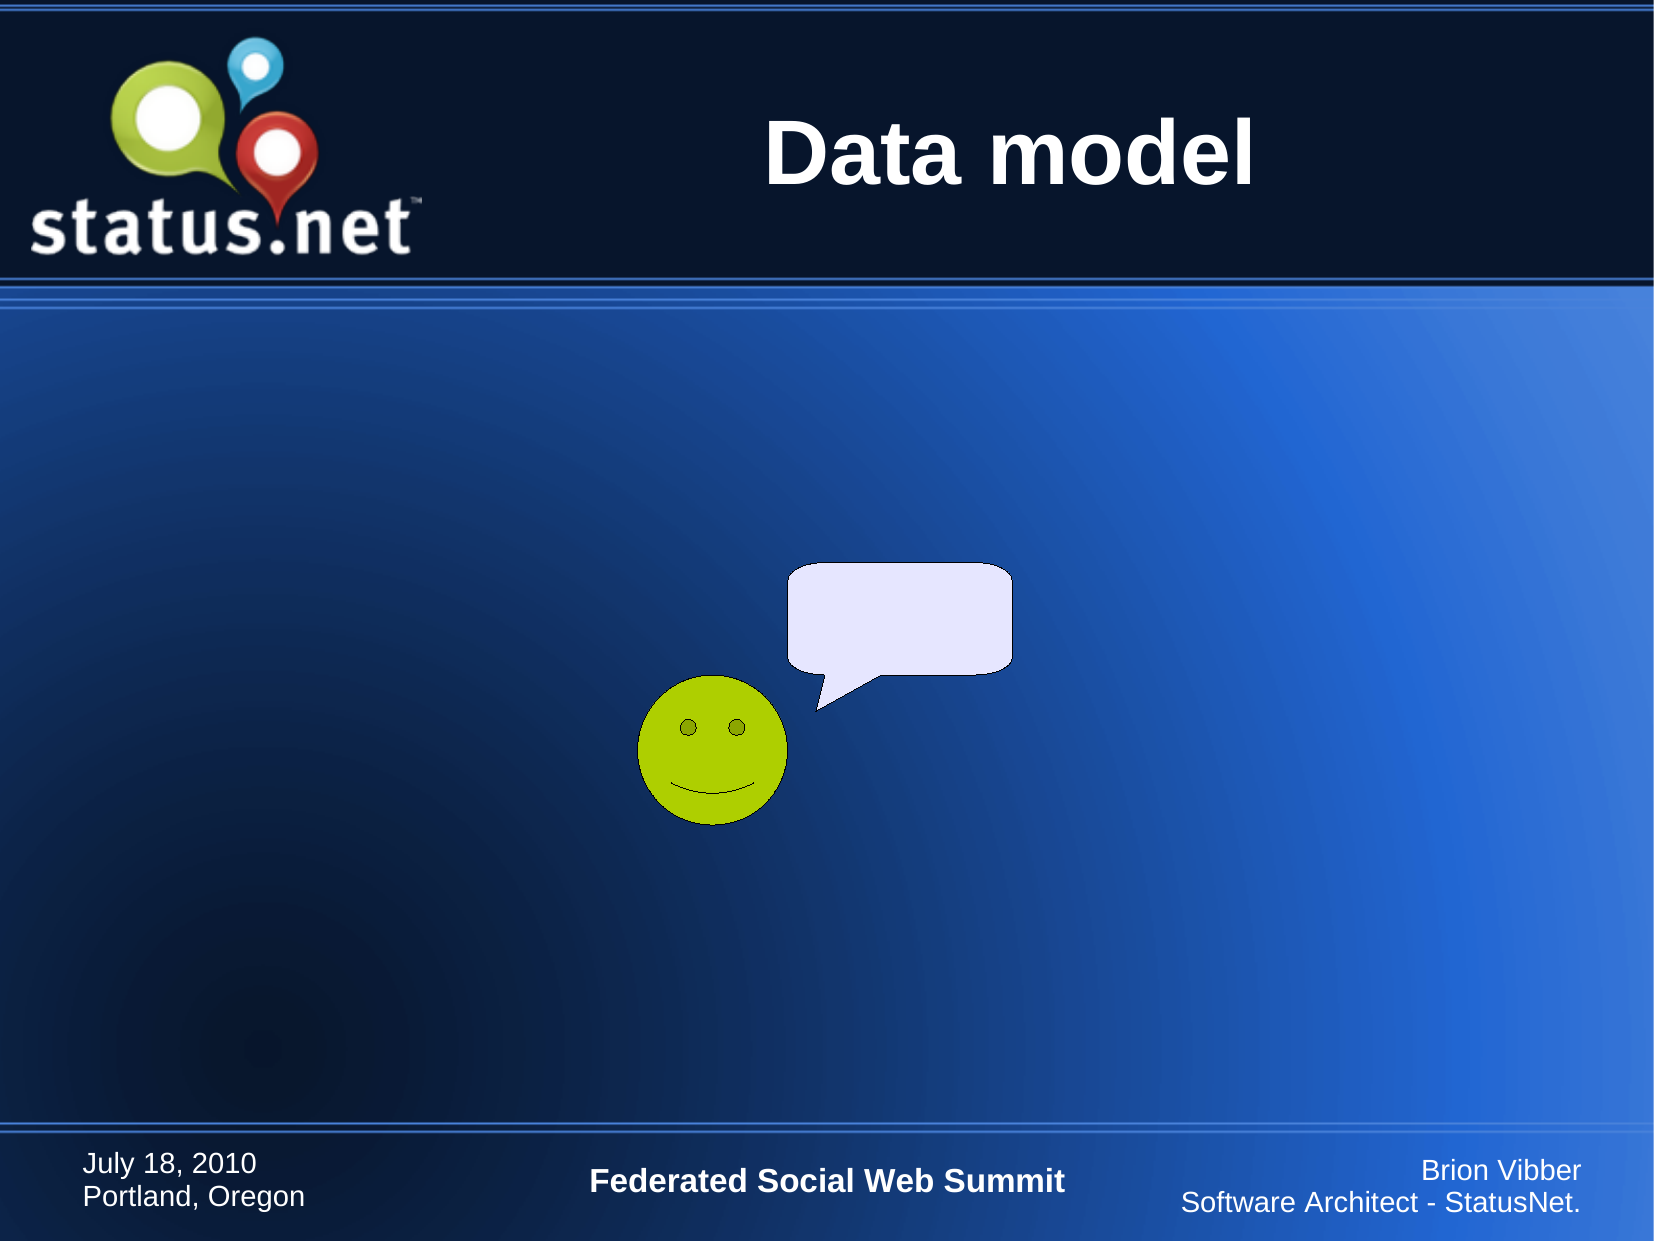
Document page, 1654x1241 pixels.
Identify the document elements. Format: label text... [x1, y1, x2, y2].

title Data model [450, 49, 1571, 257]
picture [0, 0, 1654, 1241]
text_box [637, 675, 788, 826]
text_box [787, 562, 1013, 712]
